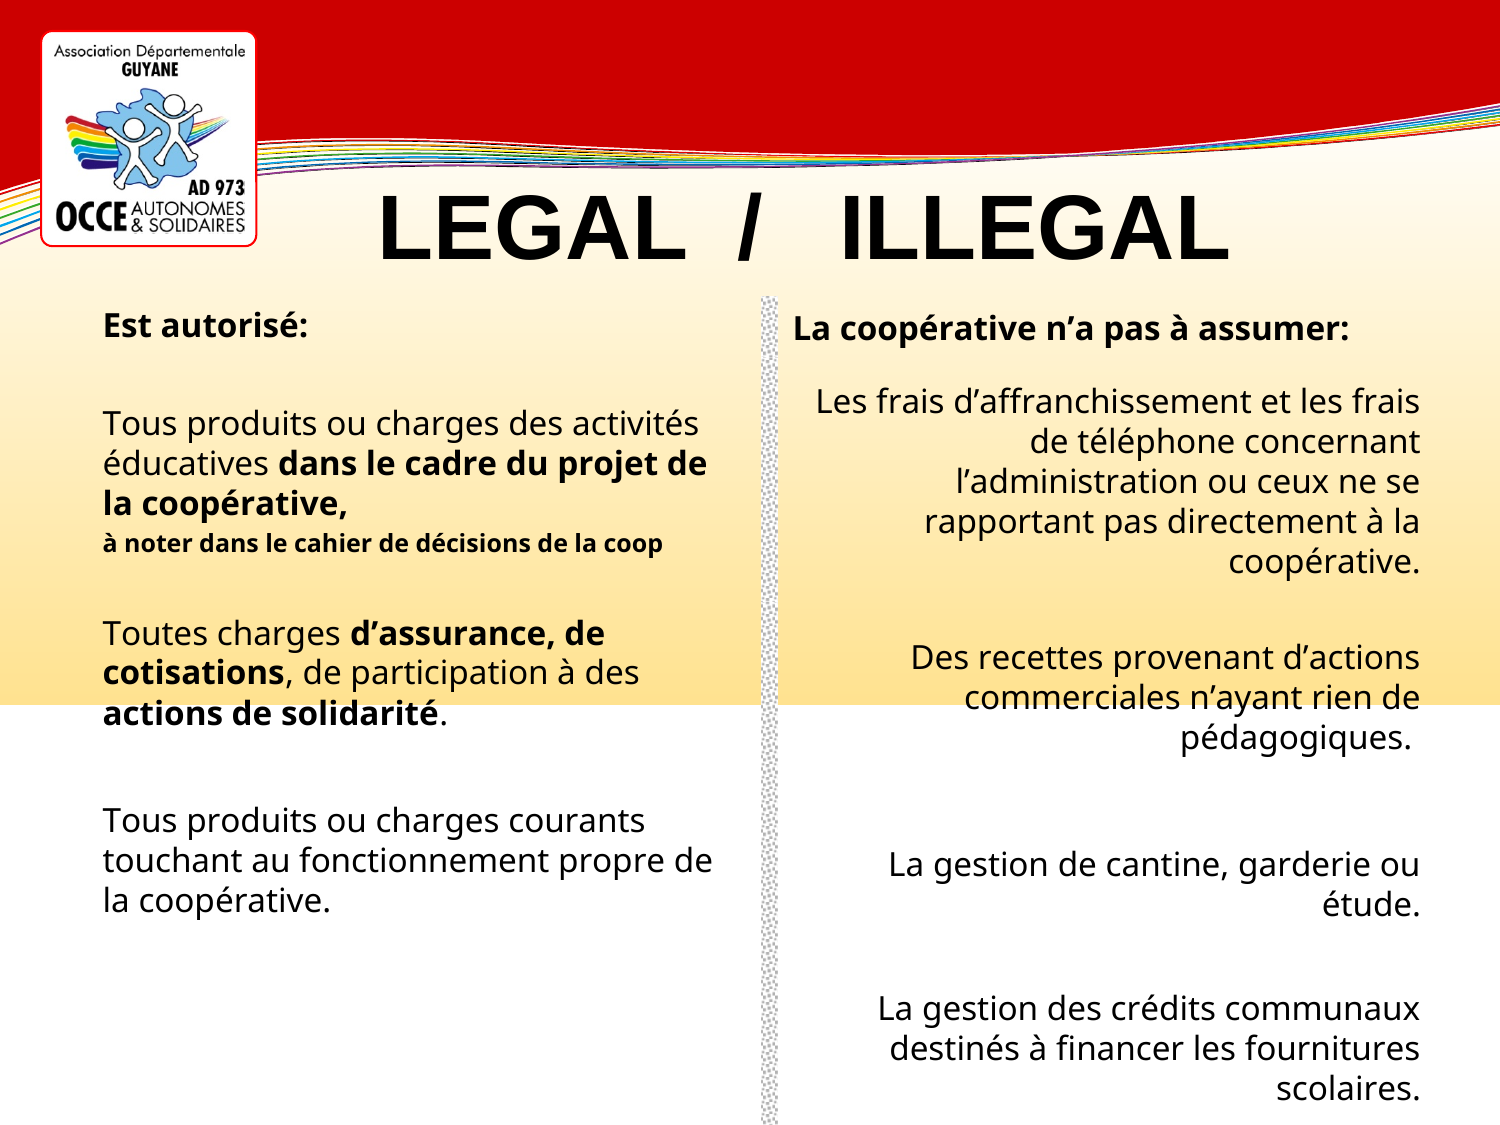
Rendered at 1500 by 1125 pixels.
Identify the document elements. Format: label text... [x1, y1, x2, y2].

table_cell Les frais d’affranchissement et les frais de téléphone concernant l’administration ou ceux ne se rapportant pas directement à la coopérative. [778, 358, 1436, 602]
table_cell Tous produits ou charges des activités éducatives dans le cadre du projet de la coopérative, à noter dans le cahier de décisions de la coop [88, 358, 761, 602]
table_cell Des recettes provenant d’actions commerciales n’ayant rien de pédagogiques. [778, 602, 1436, 790]
table_cell Toutes charges d’assurance, de cotisations, de participation à des actions de solidarité. [88, 602, 761, 790]
table_cell [88, 977, 761, 1125]
table_cell [761, 358, 778, 602]
picture [54, 44, 245, 234]
table_cell [761, 790, 778, 977]
table_header La coopérative n’a pas à assumer: [778, 296, 1436, 358]
table_header Est autorisé: [88, 296, 761, 358]
table_cell La gestion de cantine, garderie ou étude. [778, 790, 1436, 977]
table_header [761, 296, 778, 358]
table_cell [761, 602, 778, 790]
table_cell La gestion des crédits communaux destinés à financer les fournitures scolaires. [778, 977, 1436, 1125]
title LEGAL / ILLEGAL [129, 174, 1480, 319]
table_cell [761, 977, 778, 1125]
table_cell Tous produits ou charges courants touchant au fonctionnement propre de la coopérative. [88, 790, 761, 977]
